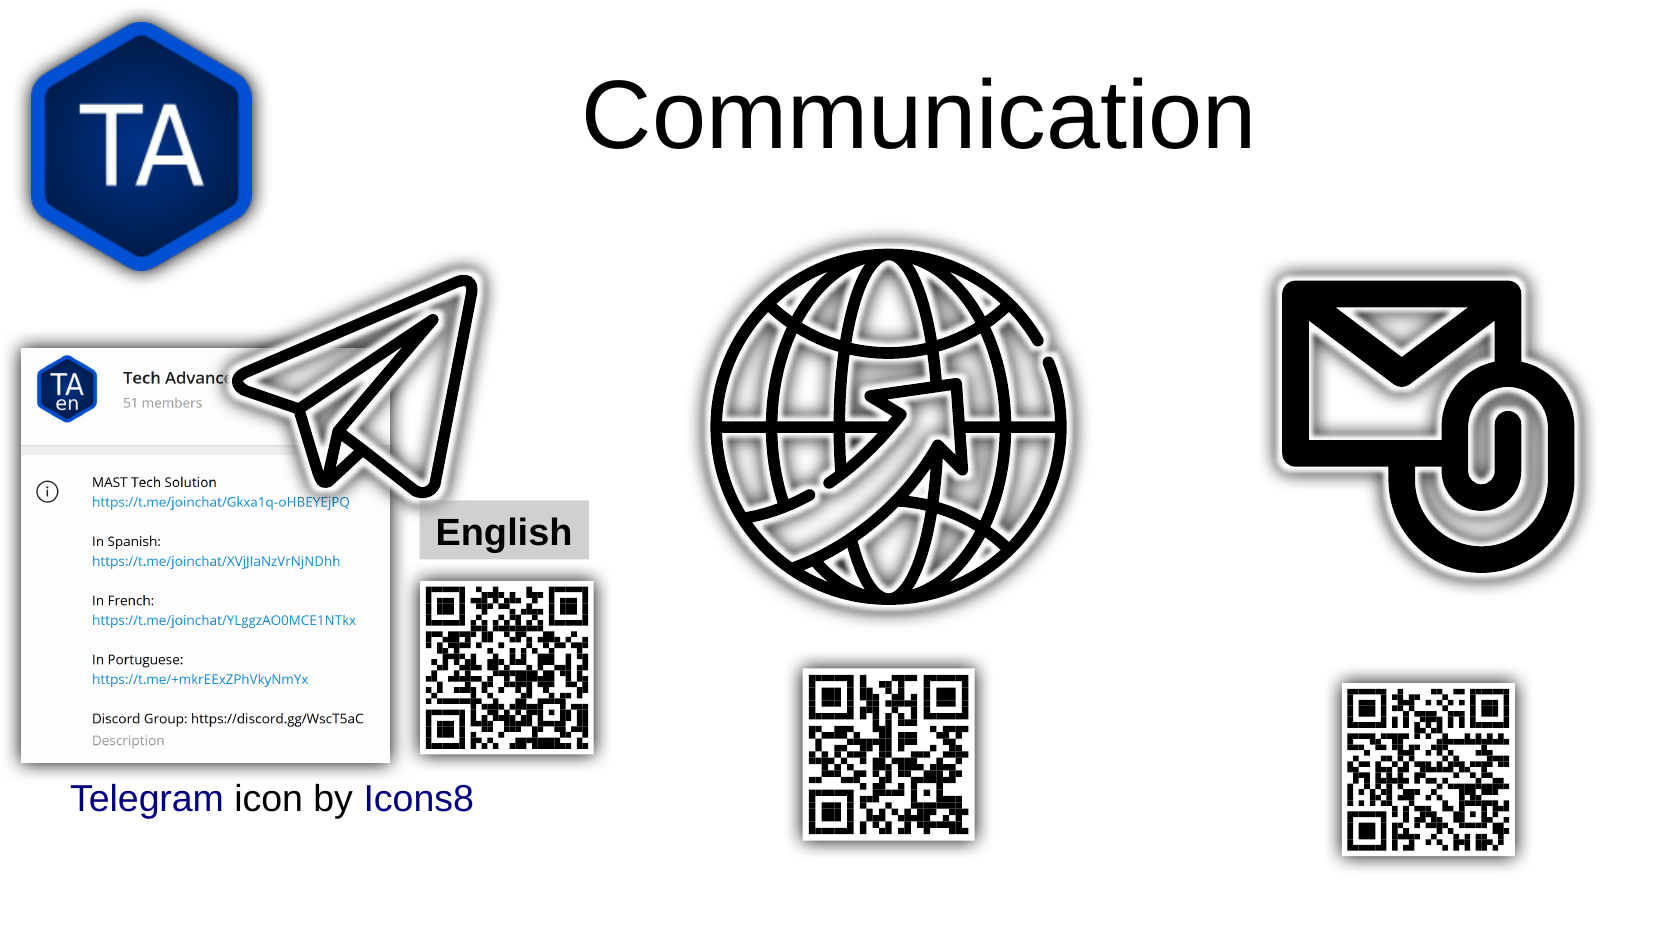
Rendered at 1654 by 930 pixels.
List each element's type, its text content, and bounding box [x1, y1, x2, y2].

picture [799, 665, 978, 844]
title Communication [268, 37, 1571, 193]
picture [417, 578, 597, 758]
picture [1282, 280, 1575, 573]
text_box Telegram icon by Icons8 [55, 769, 496, 830]
text_box English [419, 500, 589, 560]
picture [1339, 680, 1518, 859]
picture [710, 248, 1067, 606]
picture [21, 22, 496, 763]
